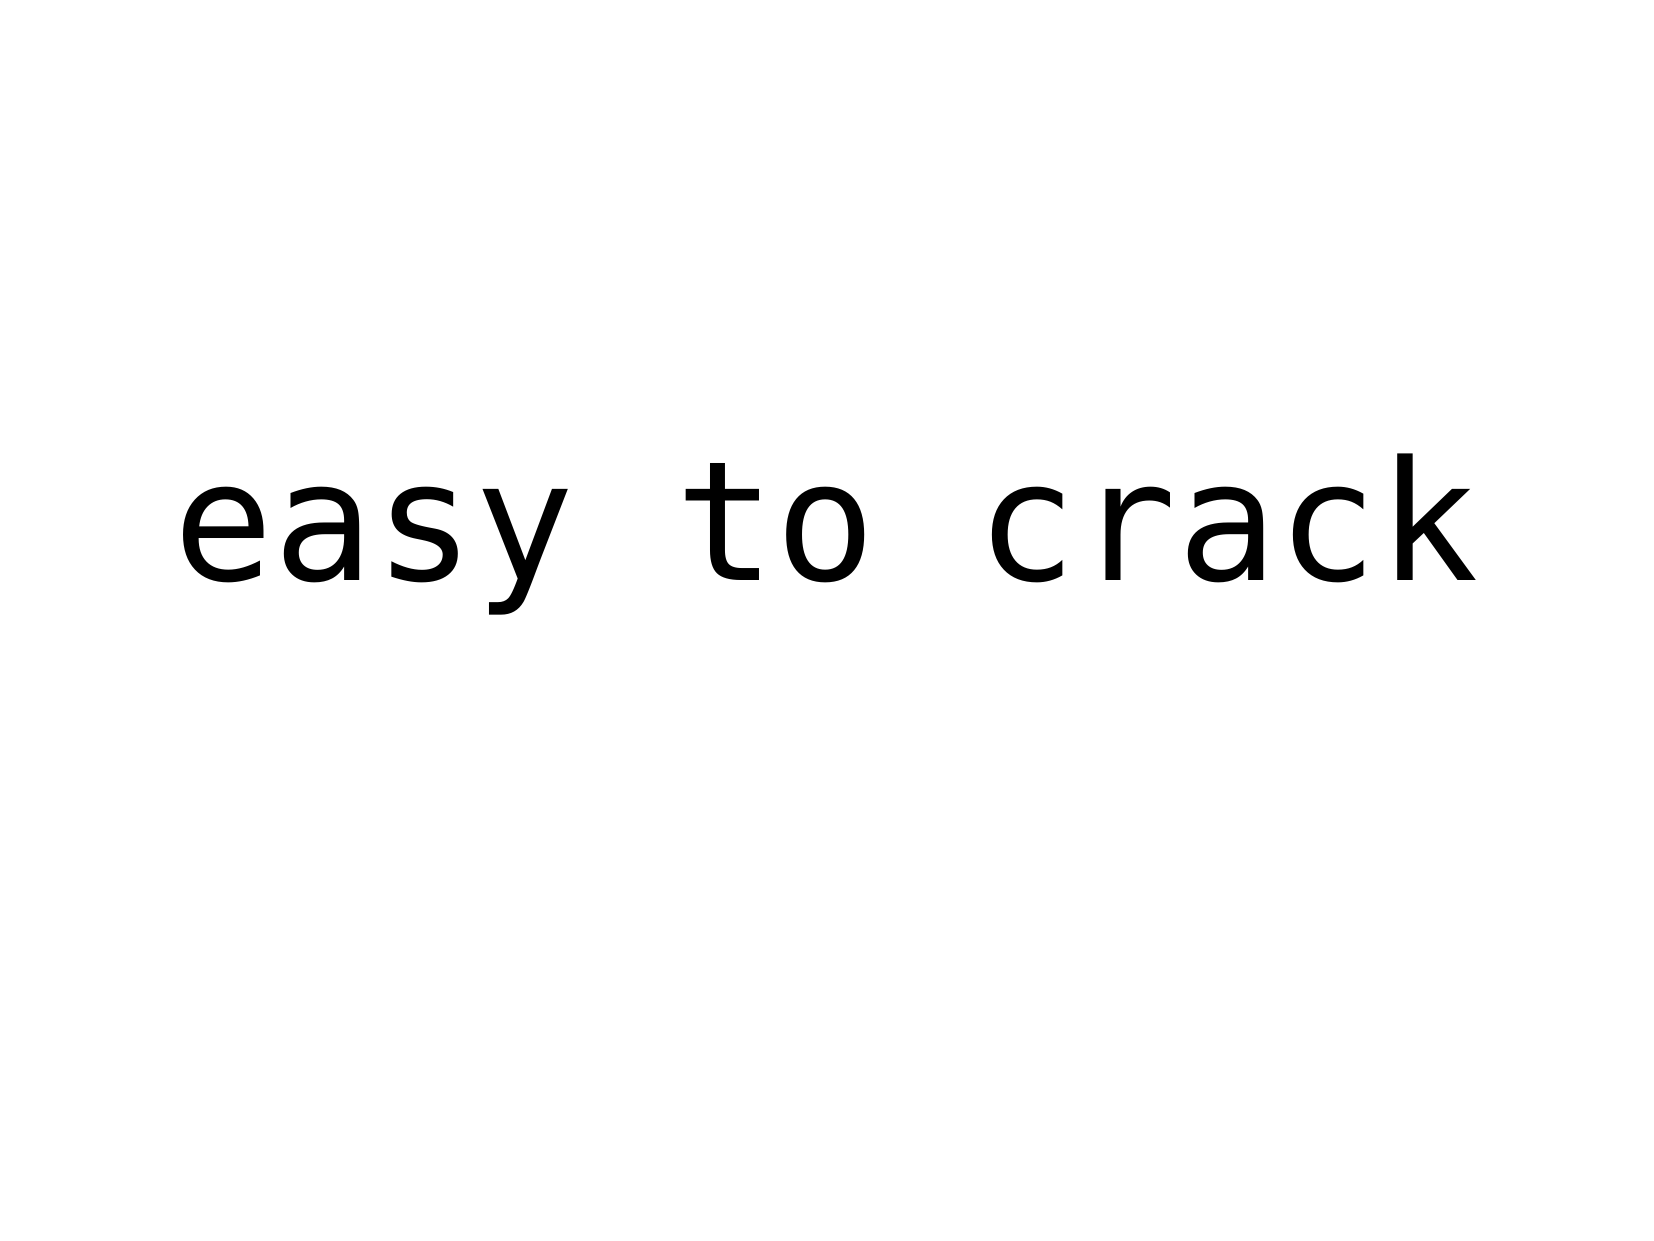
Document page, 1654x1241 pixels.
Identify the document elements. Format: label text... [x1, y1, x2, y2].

title easy to crack [82, 426, 1571, 815]
